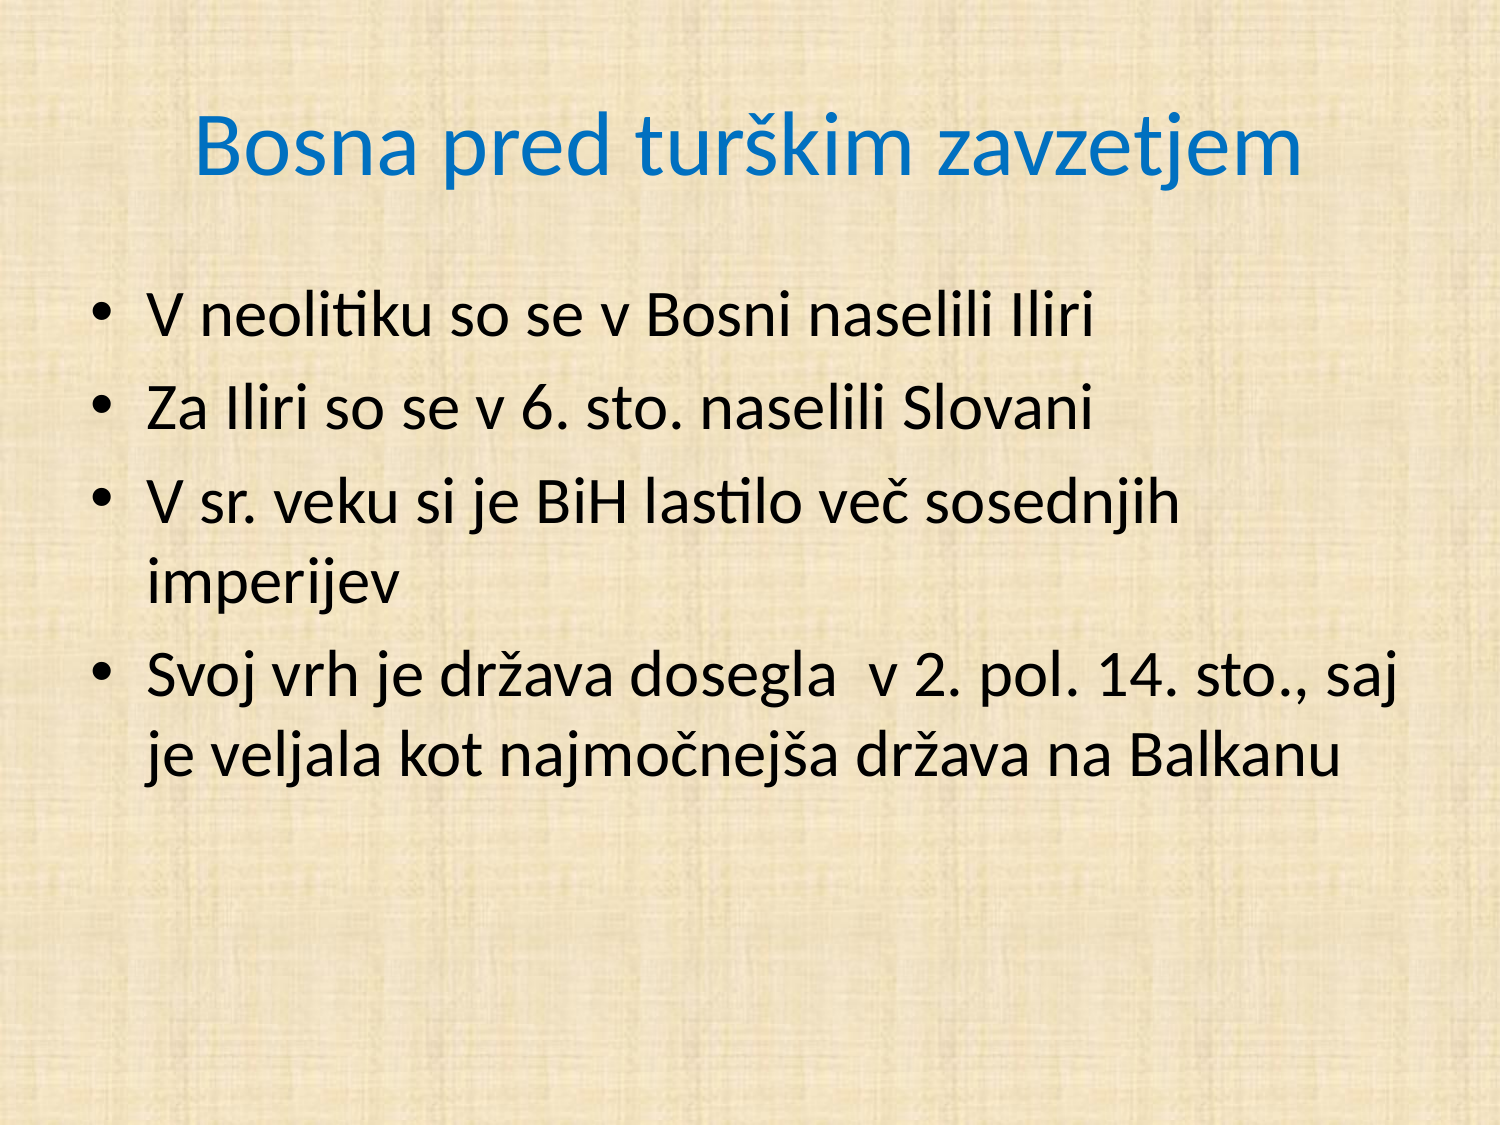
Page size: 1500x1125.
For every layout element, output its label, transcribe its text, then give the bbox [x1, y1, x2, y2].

list V neolitiku so se v Bosni naselili Iliri Za Iliri so se v 6. sto. naselili Slovani V sr. veku si je BiH lastilo več sosednjih imperijev Svoj vrh je država dosegla v 2. pol. 14. sto., saj je veljala kot najmočnejša država na Balkanu [75, 262, 1425, 1005]
picture [0, 0, 1500, 1125]
title Bosna pred turškim zavzetjem [75, 45, 1425, 233]
